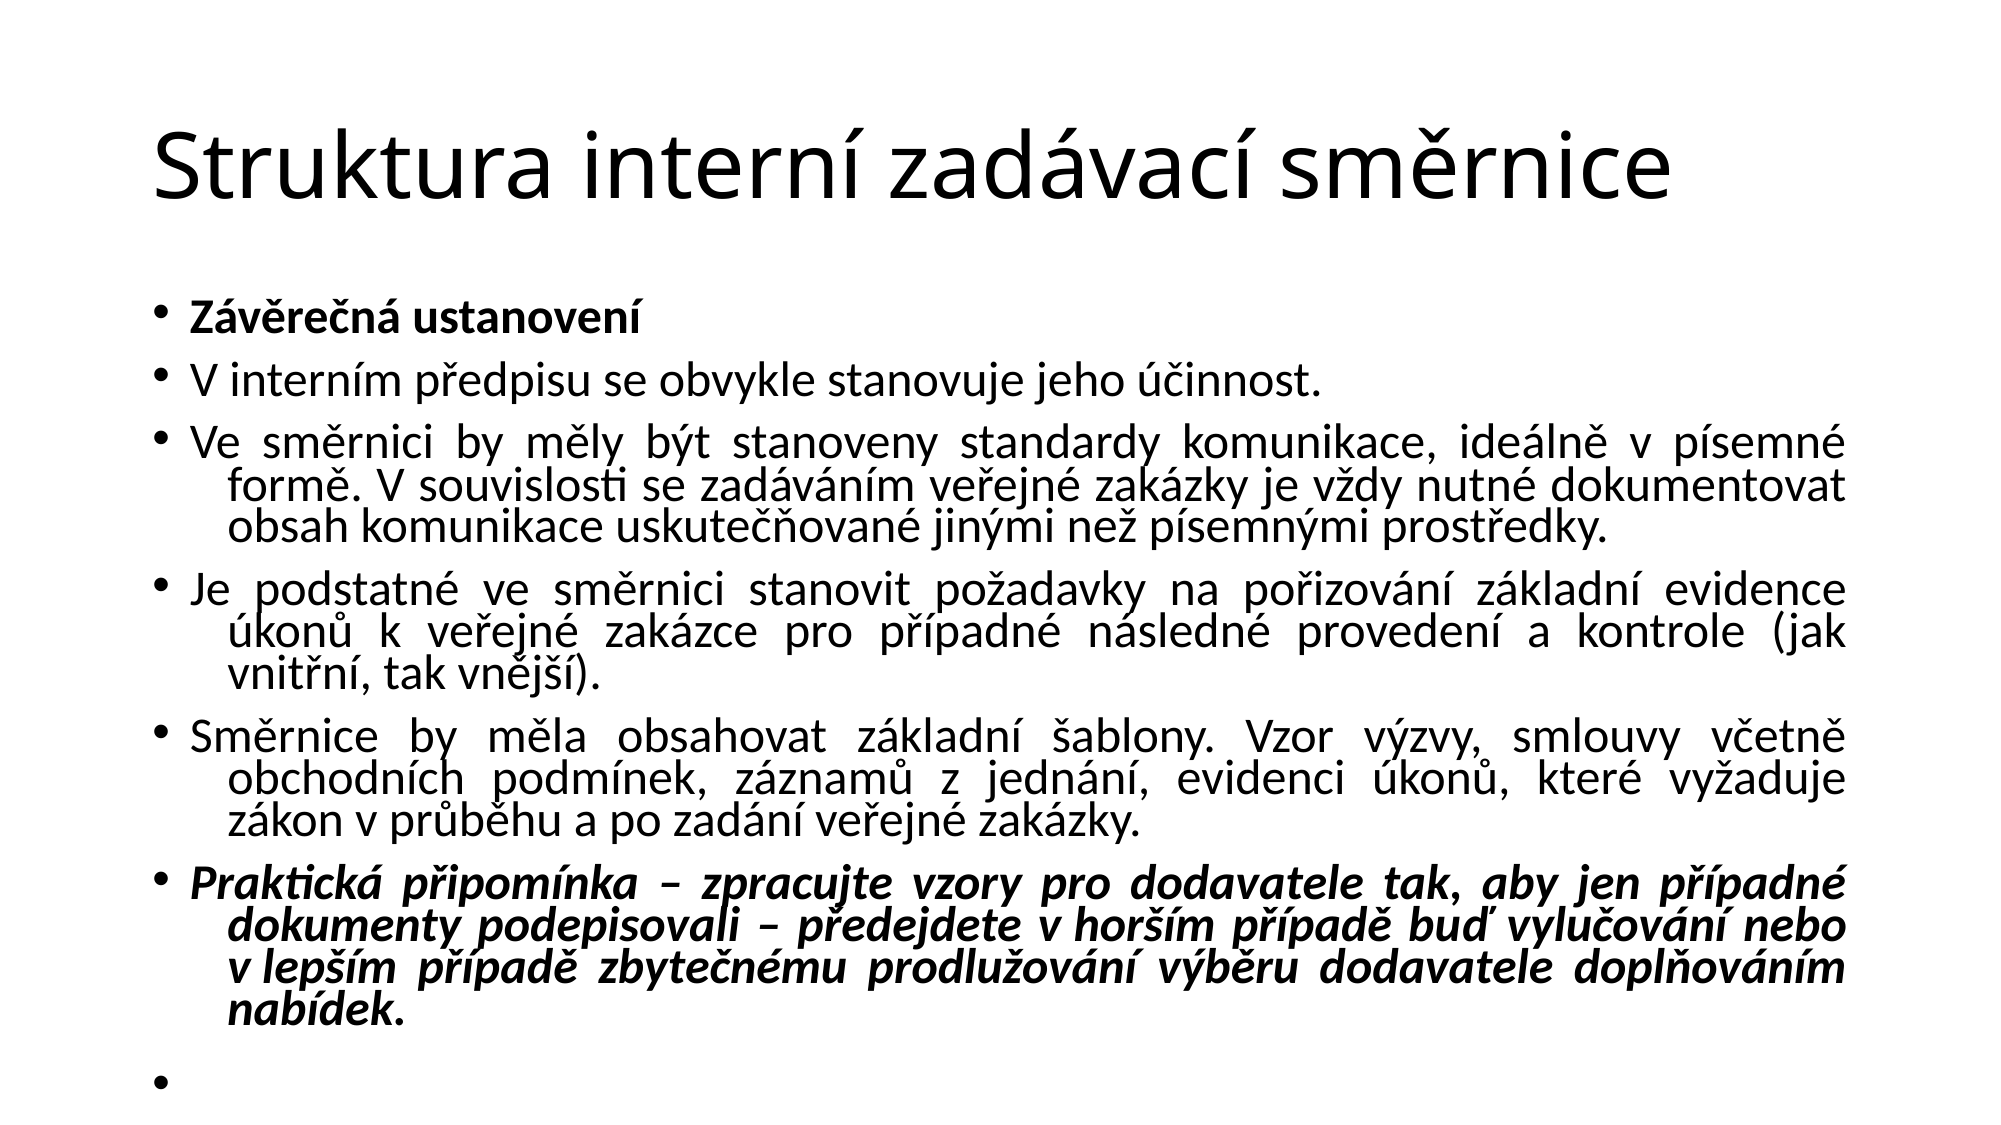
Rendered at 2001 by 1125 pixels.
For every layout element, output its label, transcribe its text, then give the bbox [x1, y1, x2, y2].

list Závěrečná ustanovení V interním předpisu se obvykle stanovuje jeho účinnost. Ve směrnici by měly být stanoveny standardy komunikace, ideálně v písemné formě. V souvislosti se zadáváním veřejné zakázky je vždy nutné dokumentovat obsah komunikace uskutečňované jinými než písemnými prostředky. Je podstatné ve směrnici stanovit požadavky na pořizování základní evidence úkonů k veřejné zakázce pro případné následné provedení a kontrole (jak vnitřní, tak vnější). Směrnice by měla obsahovat základní šablony. Vzor výzvy, smlouvy včetně obchodních podmínek, záznamů z jednání, evidenci úkonů, které vyžaduje zákon v průběhu a po zadání veřejné zakázky. Praktická připomínka – zpracujte vzory pro dodavatele tak, aby jen případné dokumenty podepisovali – předejdete v horším případě buď vylučování nebo v lepším případě zbytečnému prodlužování výběru dodavatele doplňováním nabídek. [137, 292, 1863, 1089]
title Struktura interní zadávací směrnice [137, 59, 1863, 278]
